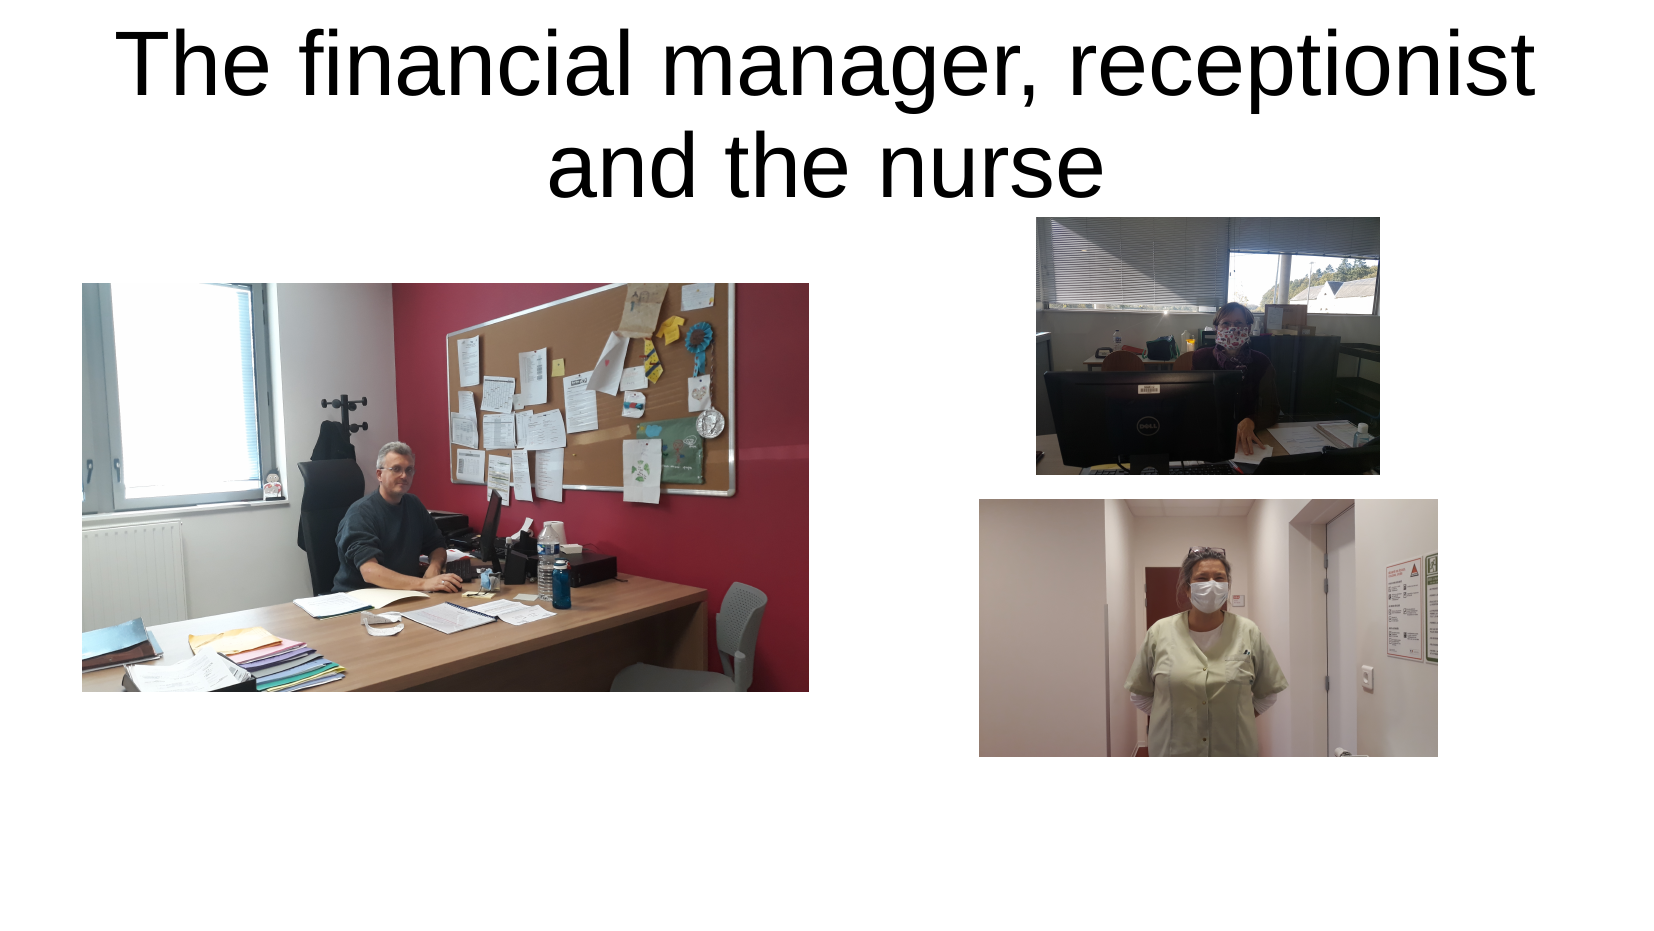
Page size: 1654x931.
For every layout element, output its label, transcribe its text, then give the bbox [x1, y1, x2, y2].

picture [979, 499, 1438, 757]
picture [1036, 217, 1380, 475]
picture [82, 283, 809, 692]
title The financial manager, receptionist and the nurse [82, 12, 1571, 218]
